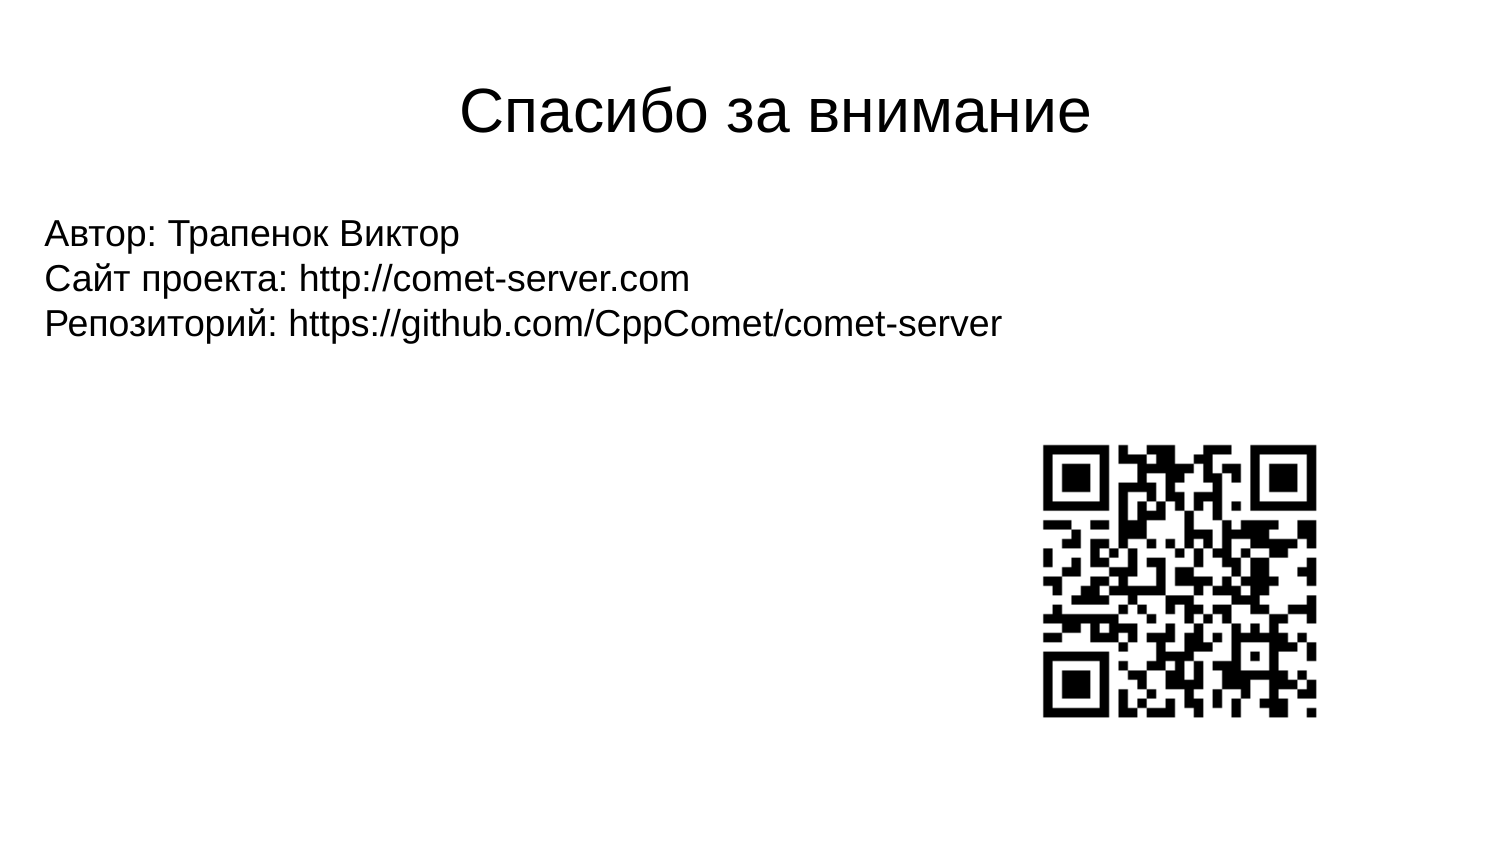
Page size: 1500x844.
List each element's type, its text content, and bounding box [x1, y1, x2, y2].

text_box Автор: Трапенок Виктор Сайт проекта: http://comet-server.com Репозиторий: https://github.com/CppComet/comet-server [29, 169, 1096, 384]
text_box Спасибо за внимание [66, 52, 1486, 164]
picture [987, 389, 1373, 774]
